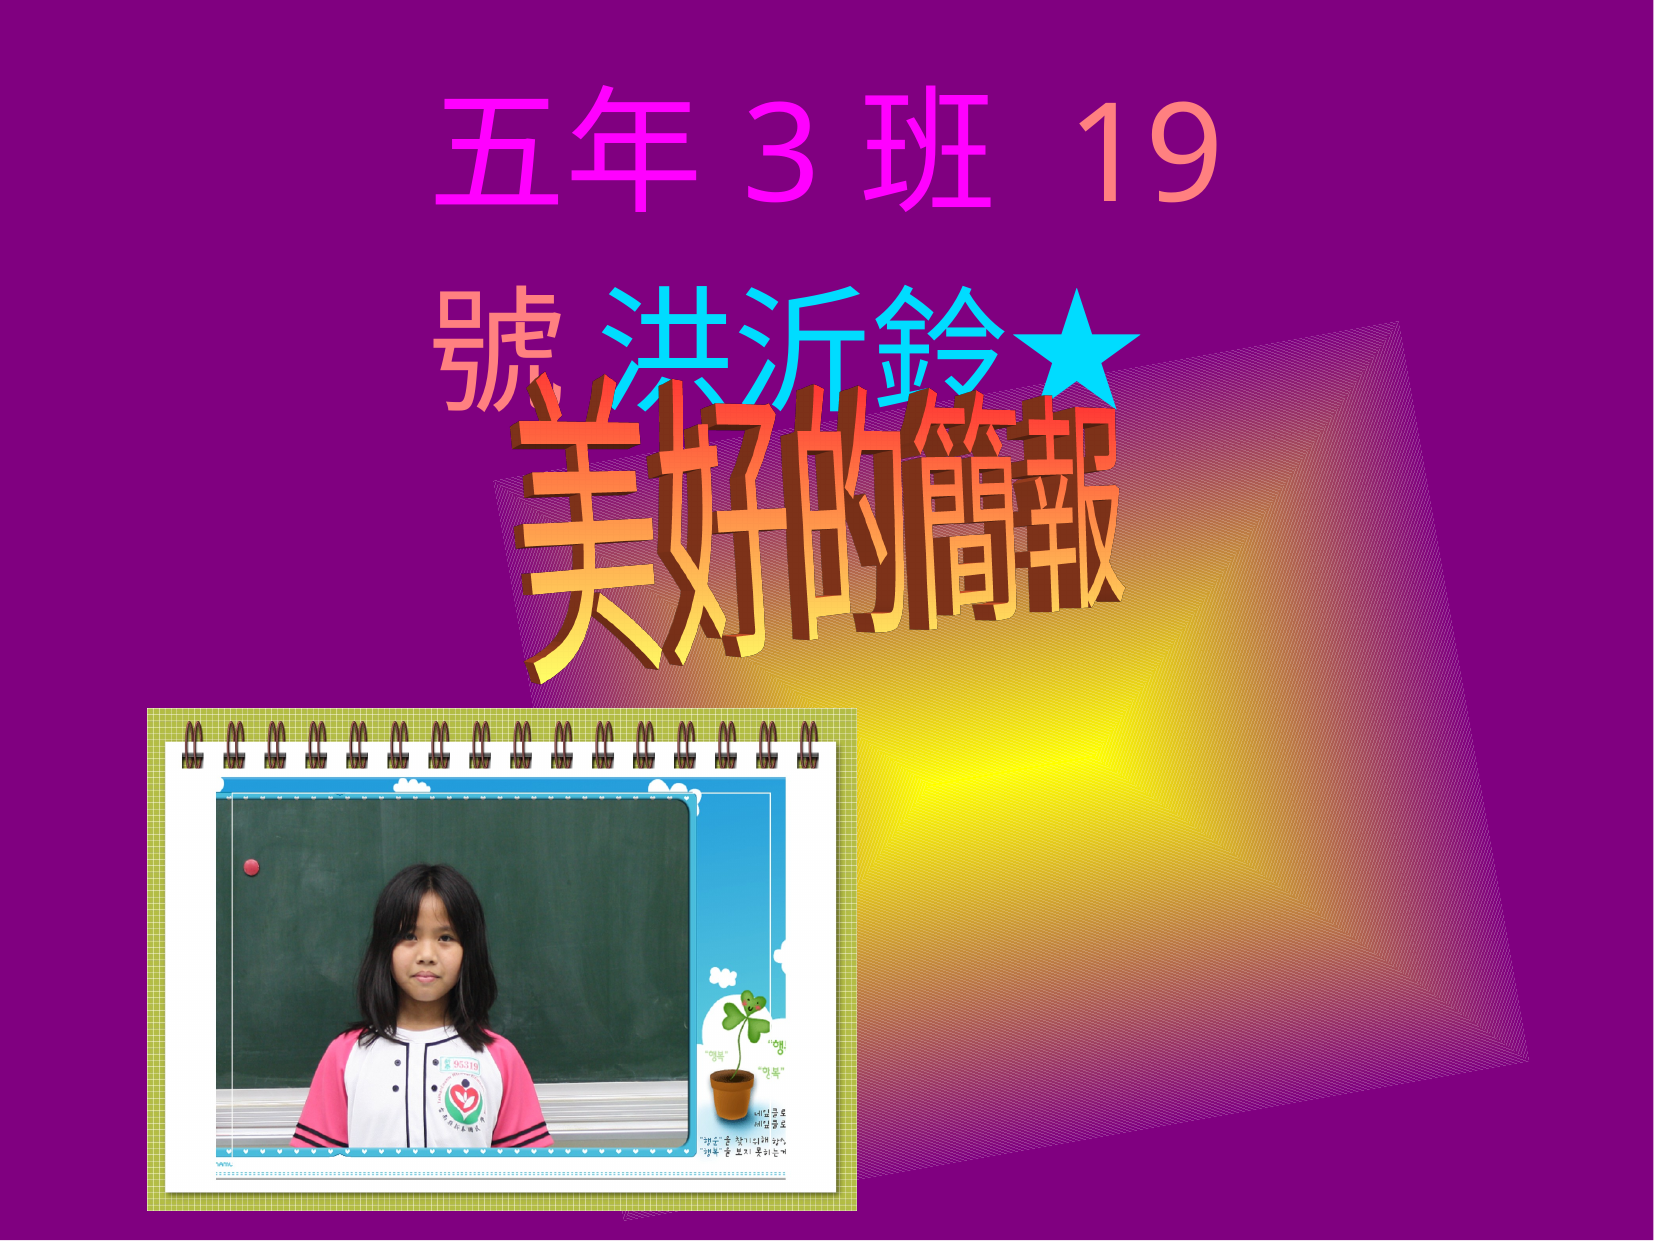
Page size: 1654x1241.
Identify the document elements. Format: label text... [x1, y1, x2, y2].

text_box 五年3班 19號 洪沂鈴★ [413, 34, 1300, 325]
text_box [963, 643, 1241, 709]
picture [147, 708, 857, 1211]
picture [1417, 974, 1627, 1233]
